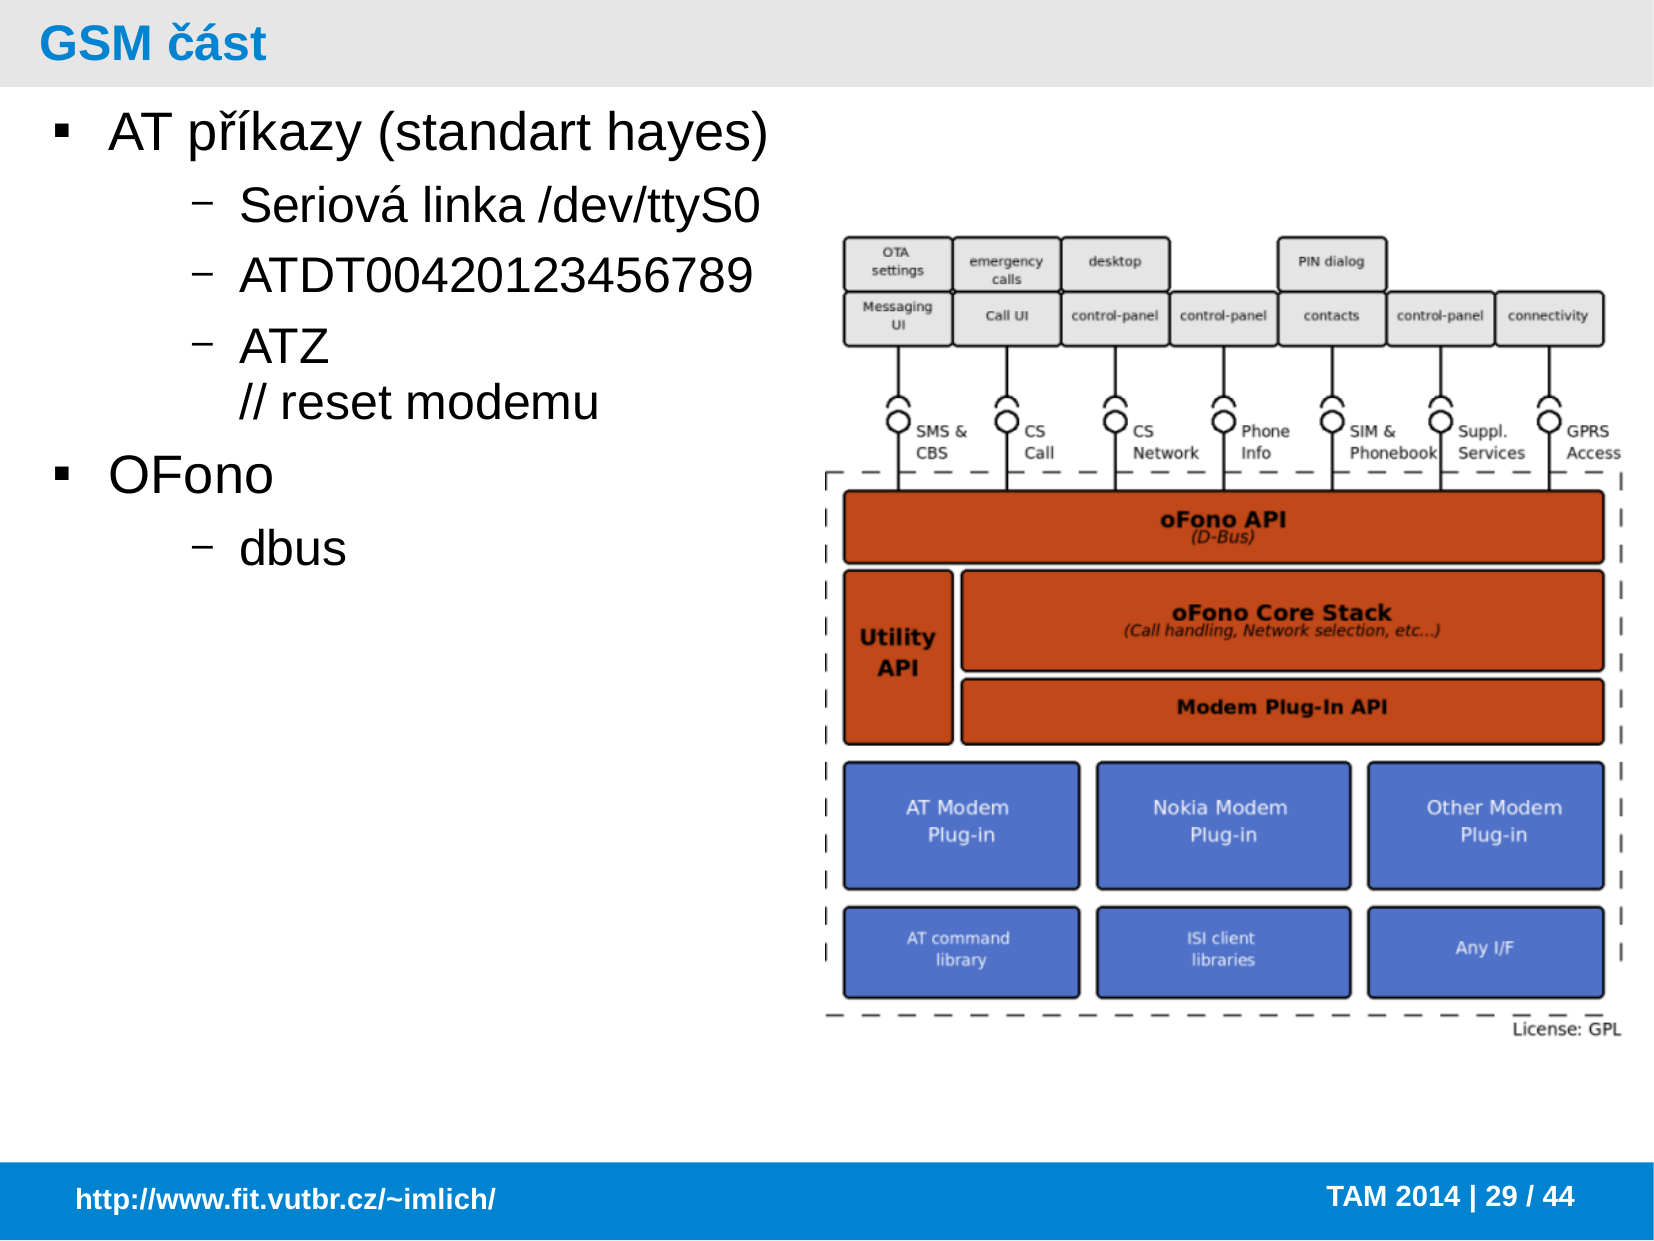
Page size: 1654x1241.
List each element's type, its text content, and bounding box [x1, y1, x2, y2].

picture [825, 181, 1624, 1051]
list AT příkazy (standart hayes) Seriová linka /dev/ttyS0 ATDT00420123456789 ATZ // reset modemu OFono dbus [37, 101, 1613, 1163]
title GSM část [39, 5, 1615, 81]
